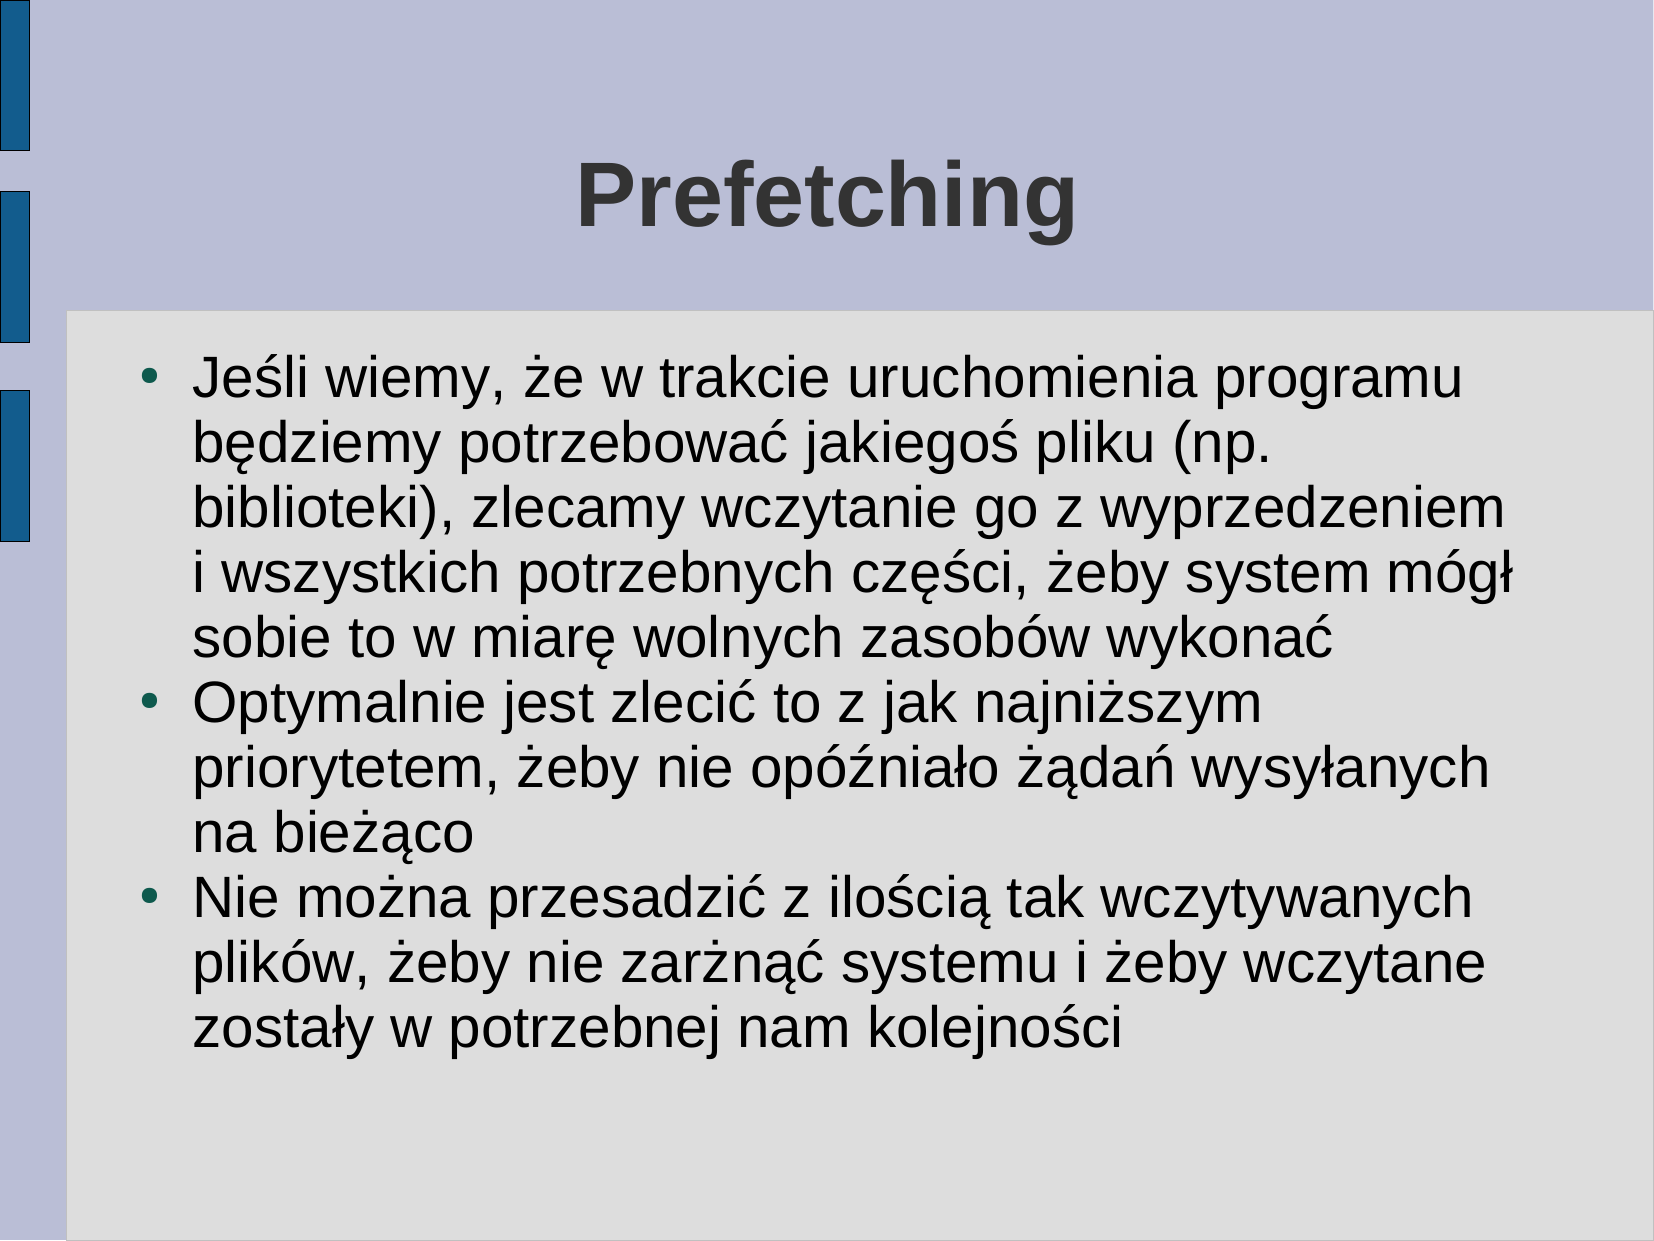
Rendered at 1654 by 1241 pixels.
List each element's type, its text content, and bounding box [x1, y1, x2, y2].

title Prefetching [121, 91, 1534, 299]
list Jeśli wiemy, że w trakcie uruchomienia programu będziemy potrzebować jakiegoś pliku (np. biblioteki), zlecamy wczytanie go z wyprzedzeniem i wszystkich potrzebnych części, żeby system mógł sobie to w miarę wolnych zasobów wykonać Optymalnie jest zlecić to z jak najniższym priorytetem, żeby nie opóźniało żądań wysyłanych na bieżąco Nie można przesadzić z ilością tak wczytywanych plików, żeby nie zarżnąć systemu i żeby wczytane zostały w potrzebnej nam kolejności [121, 344, 1534, 1143]
